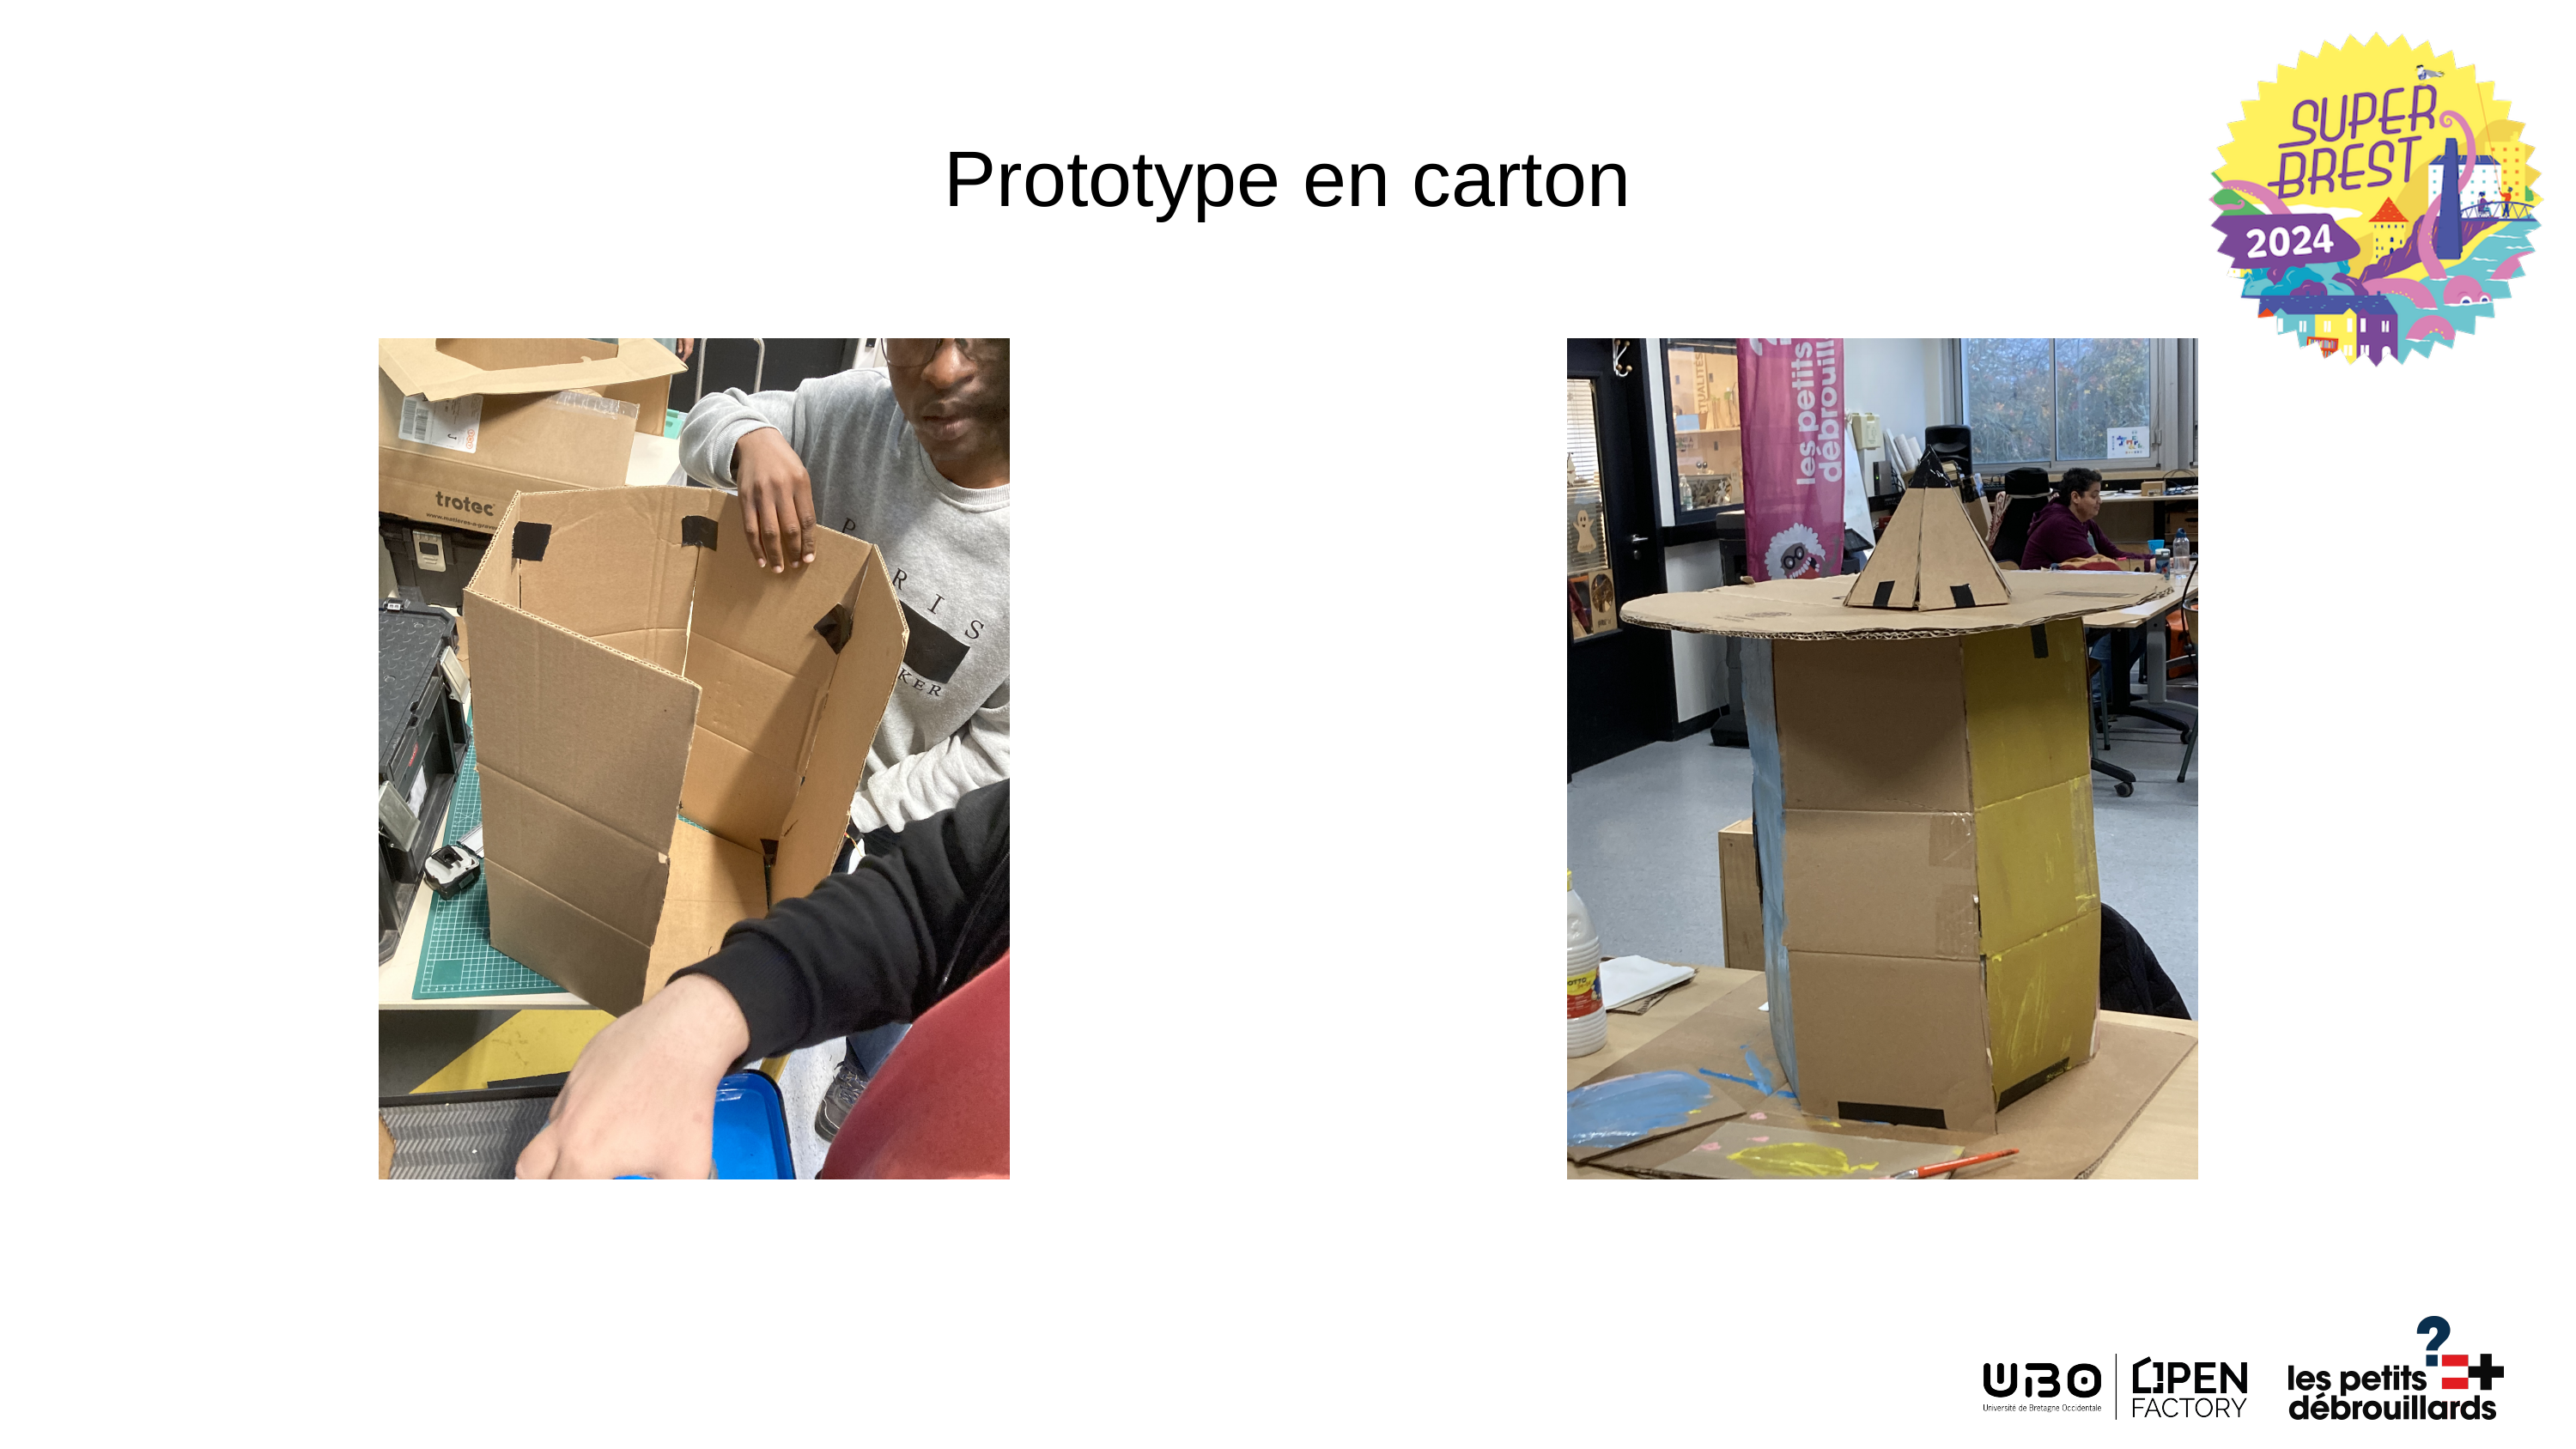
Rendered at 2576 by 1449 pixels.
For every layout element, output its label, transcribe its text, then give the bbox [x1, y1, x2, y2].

picture [379, 338, 1010, 1179]
picture [1984, 1354, 2247, 1420]
picture [1567, 0, 2576, 1179]
picture [2288, 1316, 2504, 1420]
title Prototype en carton [129, 58, 2447, 300]
